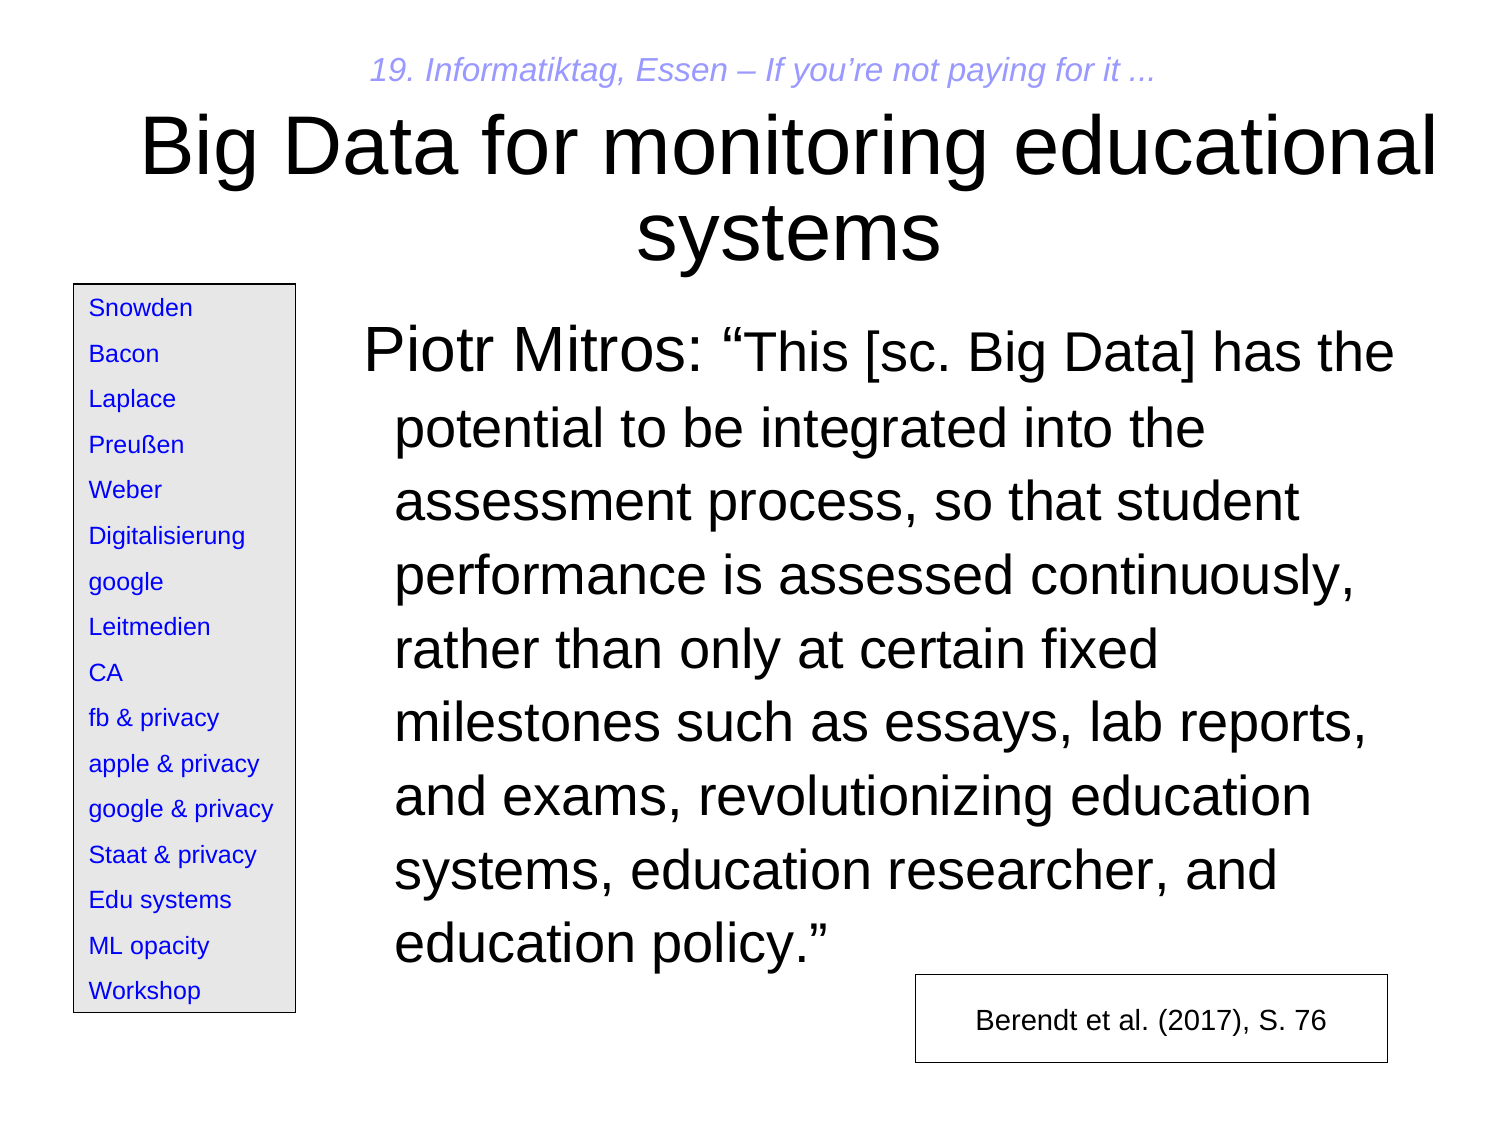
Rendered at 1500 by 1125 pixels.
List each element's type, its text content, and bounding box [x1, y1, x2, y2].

list Piotr Mitros: “This [sc. Big Data] has the potential to be integrated into the assessment process, so that student performance is assessed continuously, rather than only at certain fixed milestones such as essays, lab reports, and exams, revolutionizing education systems, education researcher, and education policy.” [327, 299, 1426, 975]
text_box Berendt et al. (2017), S. 76 [915, 974, 1388, 1063]
title Big Data for monitoring educational systems [114, 98, 1465, 286]
